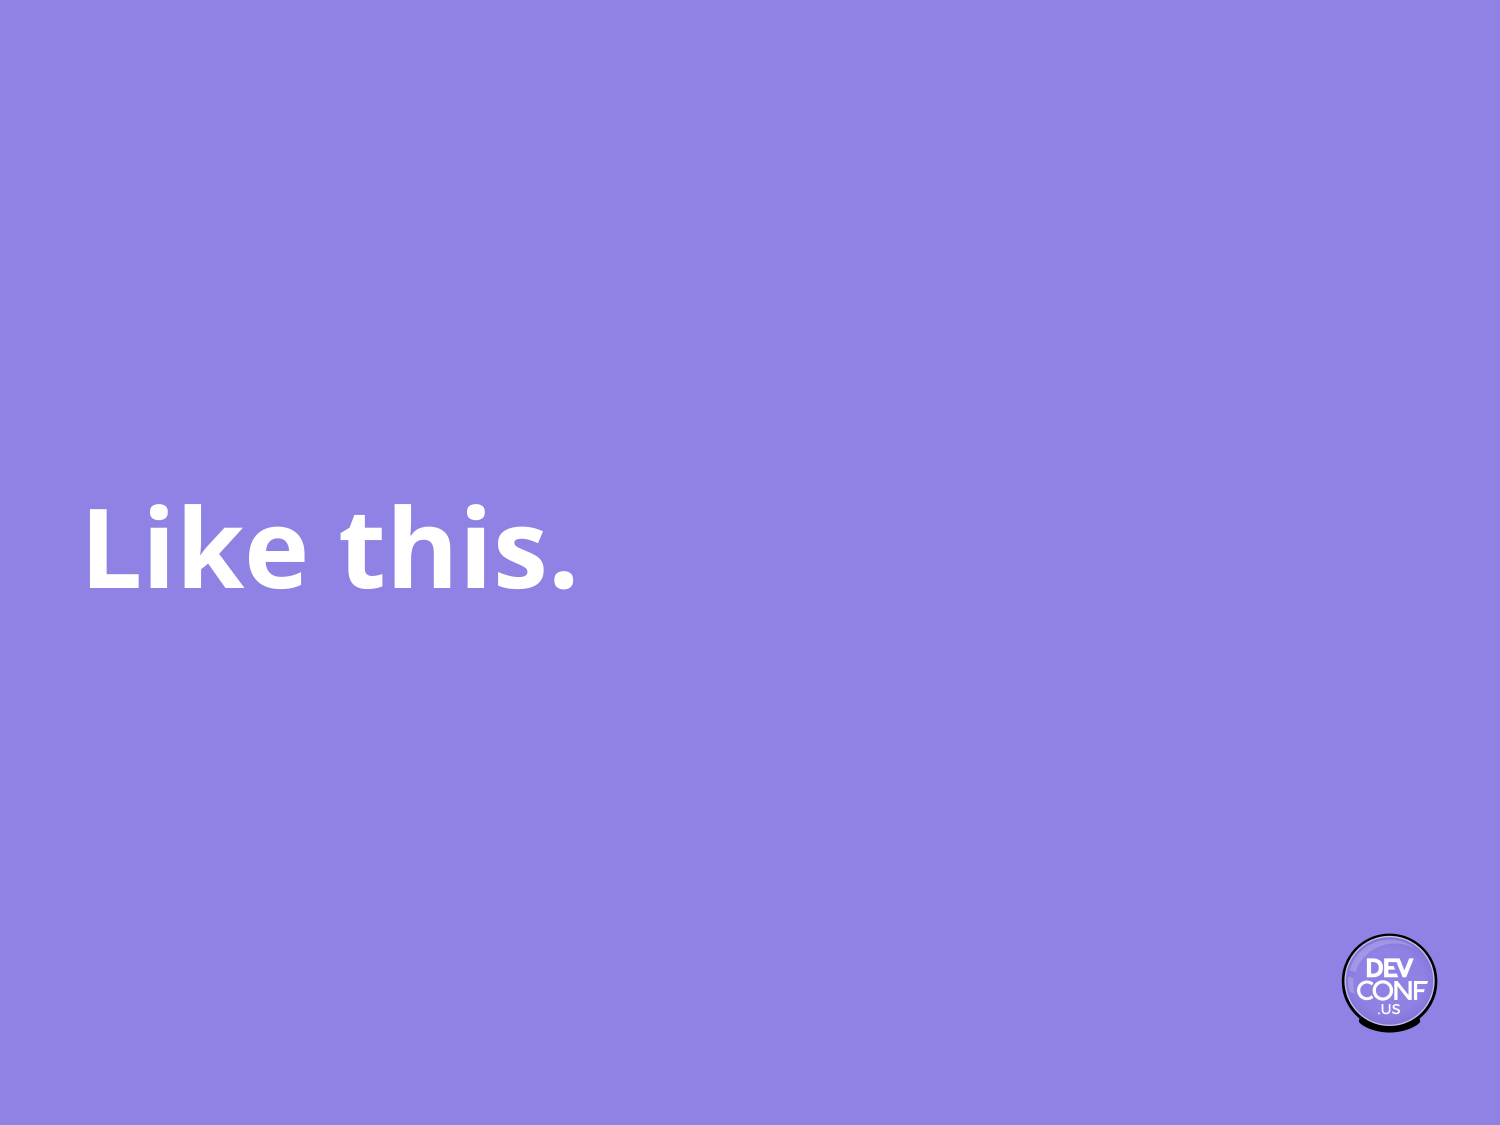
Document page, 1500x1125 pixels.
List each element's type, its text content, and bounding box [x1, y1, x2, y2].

picture [1335, 928, 1444, 1037]
title Like this. [80, 98, 1125, 994]
